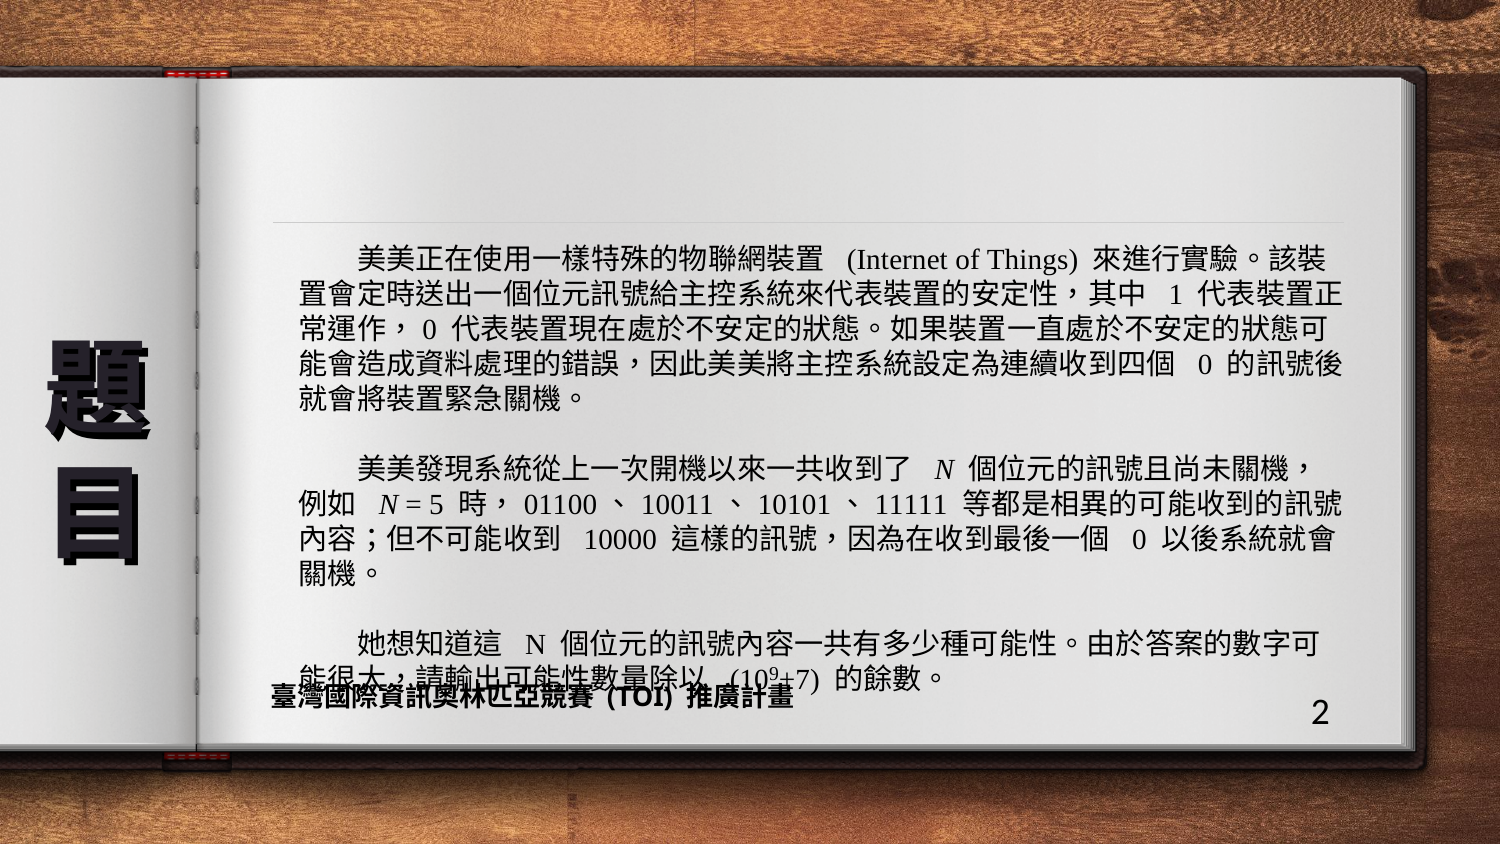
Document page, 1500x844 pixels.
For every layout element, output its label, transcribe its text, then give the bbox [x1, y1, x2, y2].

title 題 目 [28, 306, 210, 552]
text_box [1295, 672, 1386, 737]
text_box 美美正在使用一樣特殊的物聯網裝置 (Internet of Things) 來進行實驗。該裝置會定時送出一個位元訊號給主控系統來代表裝置的安定性，其中 1 代表裝置正常運作，0 代表裝置現在處於不安定的狀態。如果裝置一直處於不安定的狀態可能會造成資料處理的錯誤，因此美美將主控系統設定為連續收到四個 0 的訊號後就會將裝置緊急關機。 美美發現系統從上一次開機以來一共收到了 N 個位元的訊號且尚未關機，例如 N = 5 時，01100、10011、10101、11111 等都是相異的可能收到的訊號內容；但不可能收到 10000 這樣的訊號，因為在收到最後一個 0 以後系統就會關機。 她想知道這 N 個位元的訊號內容一共有多少種可能性。由於答案的數字可能很大，請輸出可能性數量除以 (109+7) 的餘數。 [284, 233, 1362, 703]
